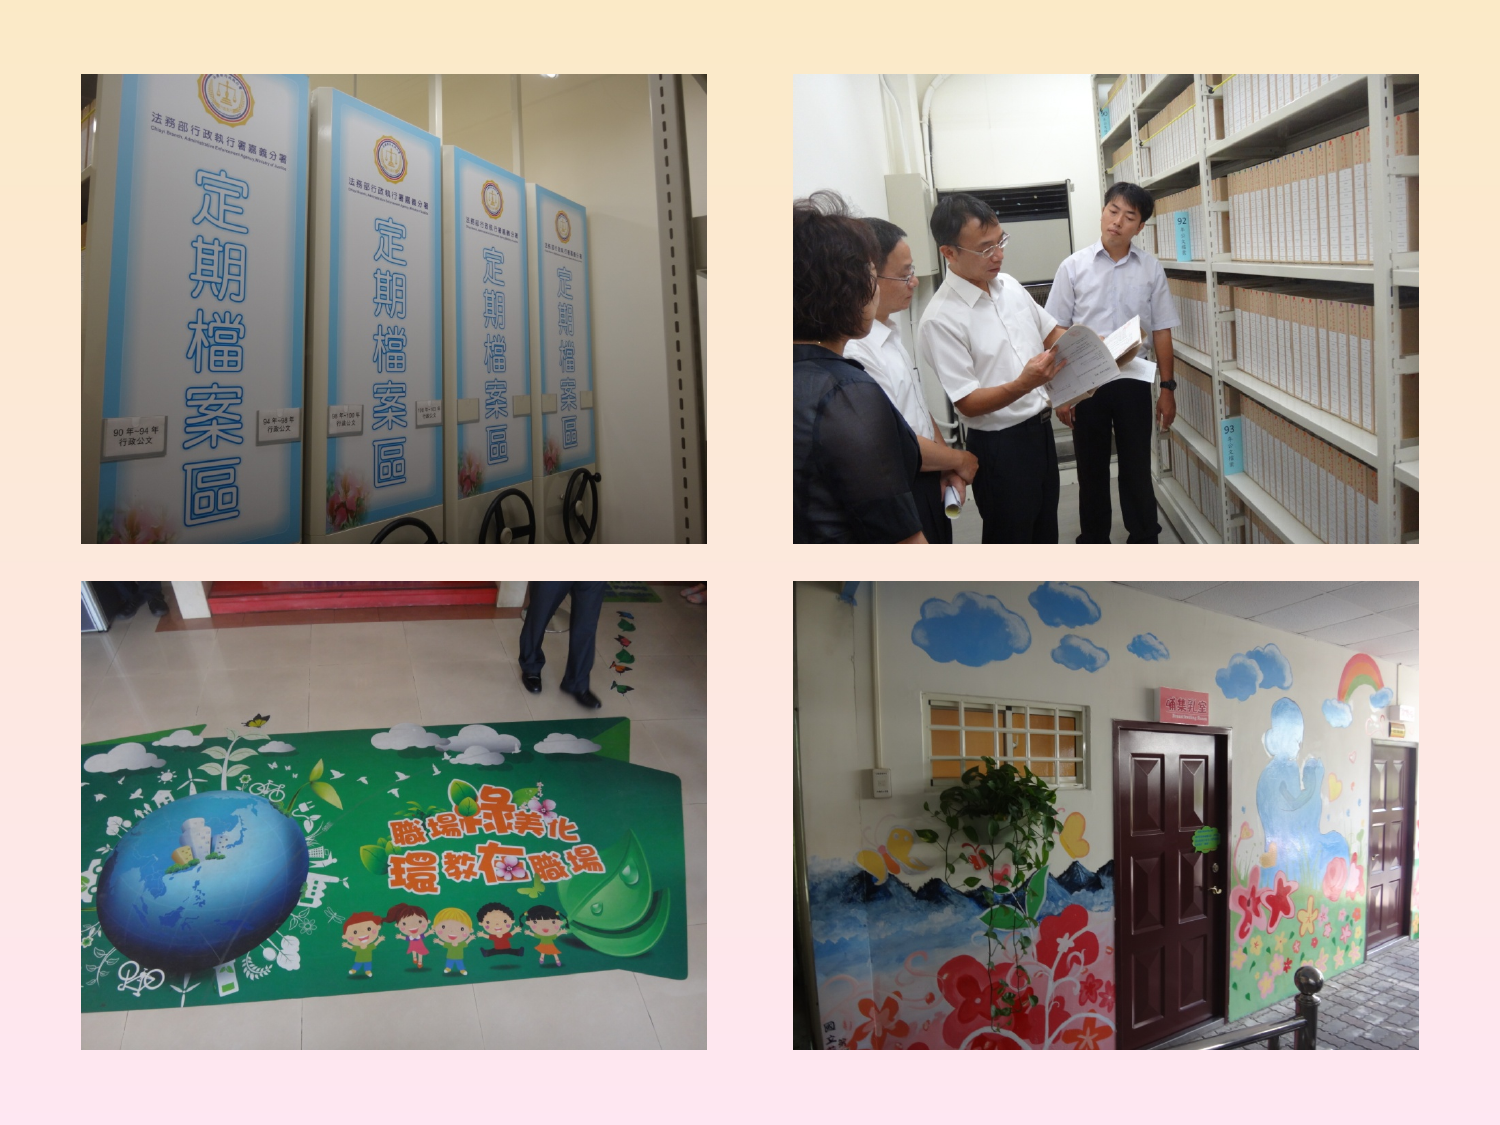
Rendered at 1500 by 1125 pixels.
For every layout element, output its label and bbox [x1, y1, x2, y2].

picture [793, 581, 1419, 1051]
picture [81, 75, 707, 544]
picture [81, 581, 707, 1051]
picture [793, 75, 1419, 544]
